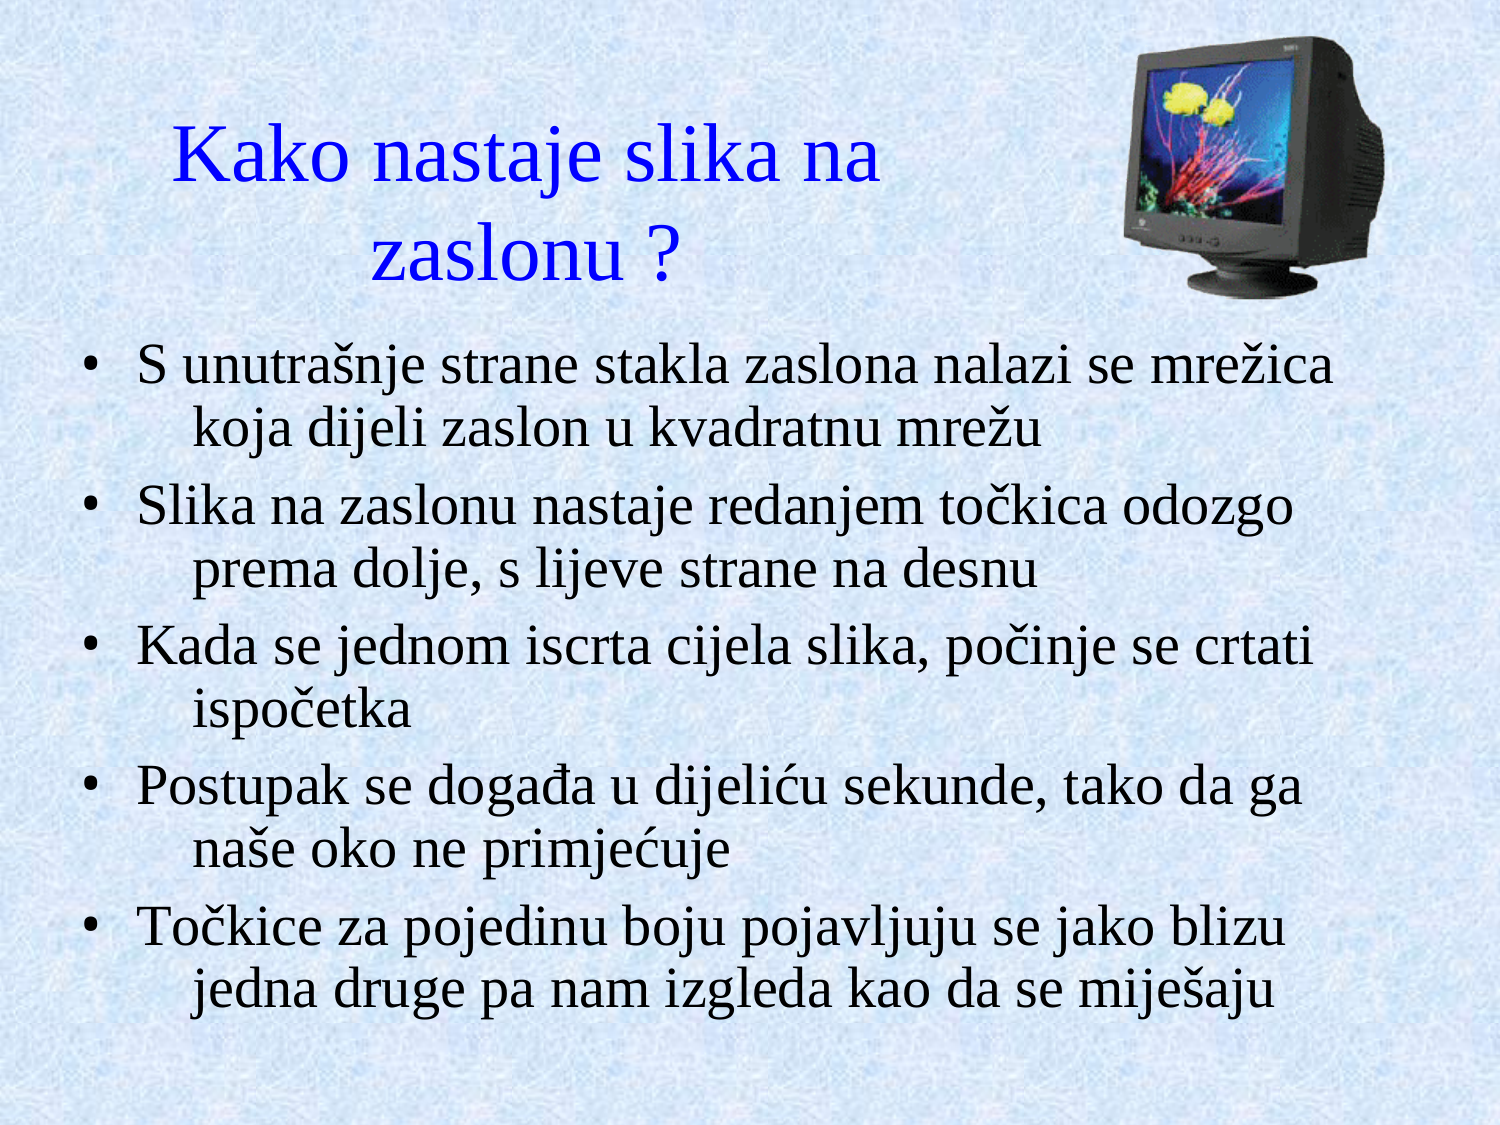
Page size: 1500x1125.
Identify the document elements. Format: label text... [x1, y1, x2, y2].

picture [1116, 31, 1407, 314]
list S unutrašnje strane stakla zaslona nalazi se mrežica koja dijeli zaslon u kvadratnu mrežu Slika na zaslonu nastaje redanjem točkica odozgo prema dolje, s lijeve strane na desnu Kada se jednom iscrta cijela slika, počinje se crtati ispočetka Postupak se događa u dijeliću sekunde, tako da ga naše oko ne primjećuje Točkice za pojedinu boju pojavljuju se jako blizu jedna druge pa nam izgleda kao da se miješaju [64, 326, 1415, 1069]
title Kako nastaje slika na zaslonu ? [76, 90, 977, 278]
